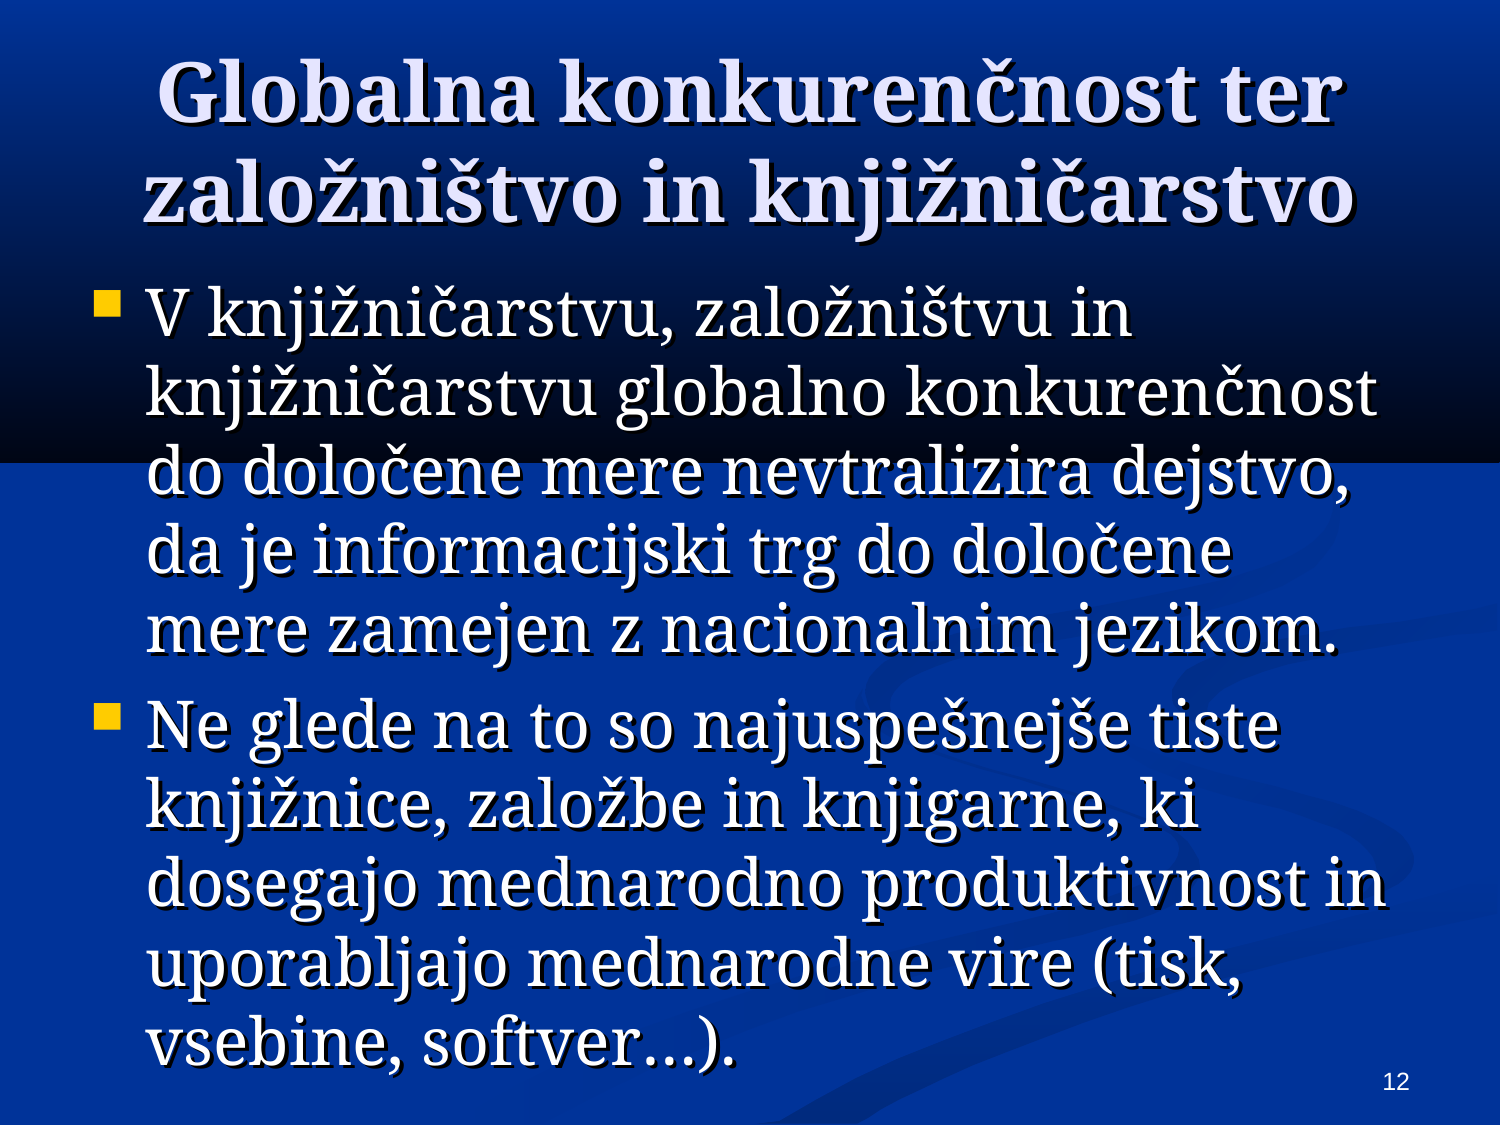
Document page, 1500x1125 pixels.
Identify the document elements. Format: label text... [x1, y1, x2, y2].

list V knjižničarstvu, založništvu in knjižničarstvu globalno konkurenčnost do določene mere nevtralizira dejstvo, da je informacijski trg do določene mere zamejen z nacionalnim jezikom. Ne glede na to so najuspešnejše tiste knjižnice, založbe in knjigarne, ki dosegajo mednarodno produktivnost in uporabljajo mednarodne vire (tisk, vsebine, softver…). [75, 262, 1426, 1014]
text_box <number> [1074, 1024, 1426, 1104]
title Globalna konkurenčnost ter založništvo in knjižničarstvo [75, 31, 1426, 247]
